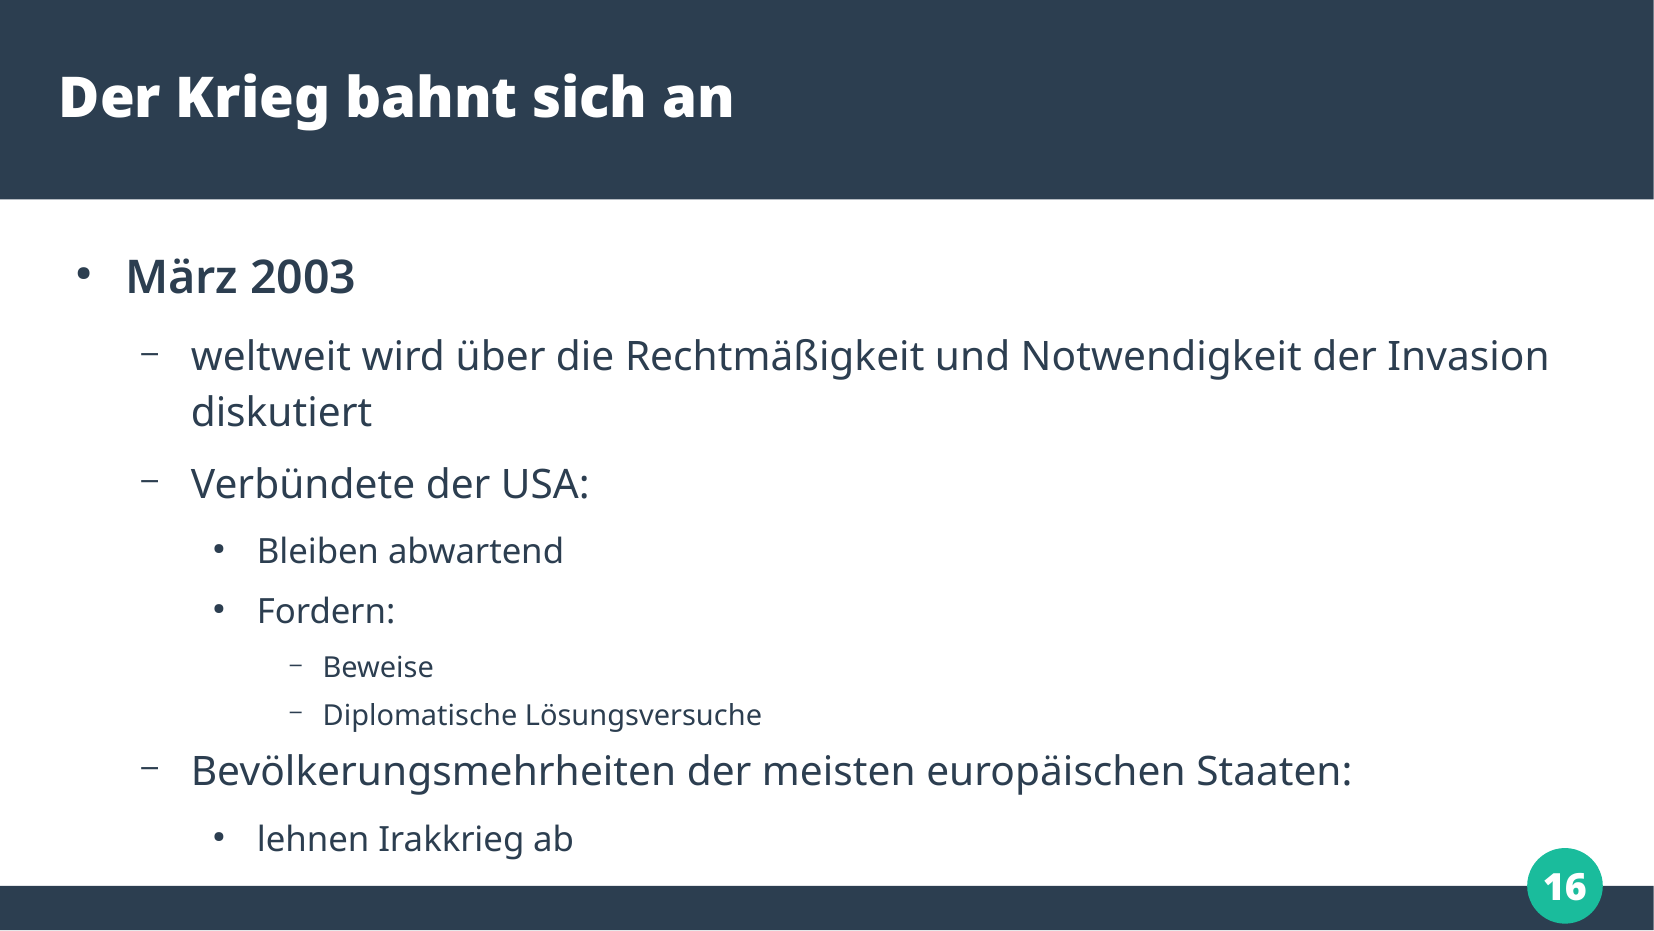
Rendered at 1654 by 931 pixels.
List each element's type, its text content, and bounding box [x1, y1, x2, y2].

title Der Krieg bahnt sich an [59, 37, 1595, 155]
list März 2003 weltweit wird über die Rechtmäßigkeit und Notwendigkeit der Invasion diskutiert Verbündete der USA: Bleiben abwartend Fordern: Beweise Diplomatische Lösungsversuche Bevölkerungsmehrheiten der meisten europäischen Staaten: lehnen Irakkrieg ab [59, 243, 1595, 864]
